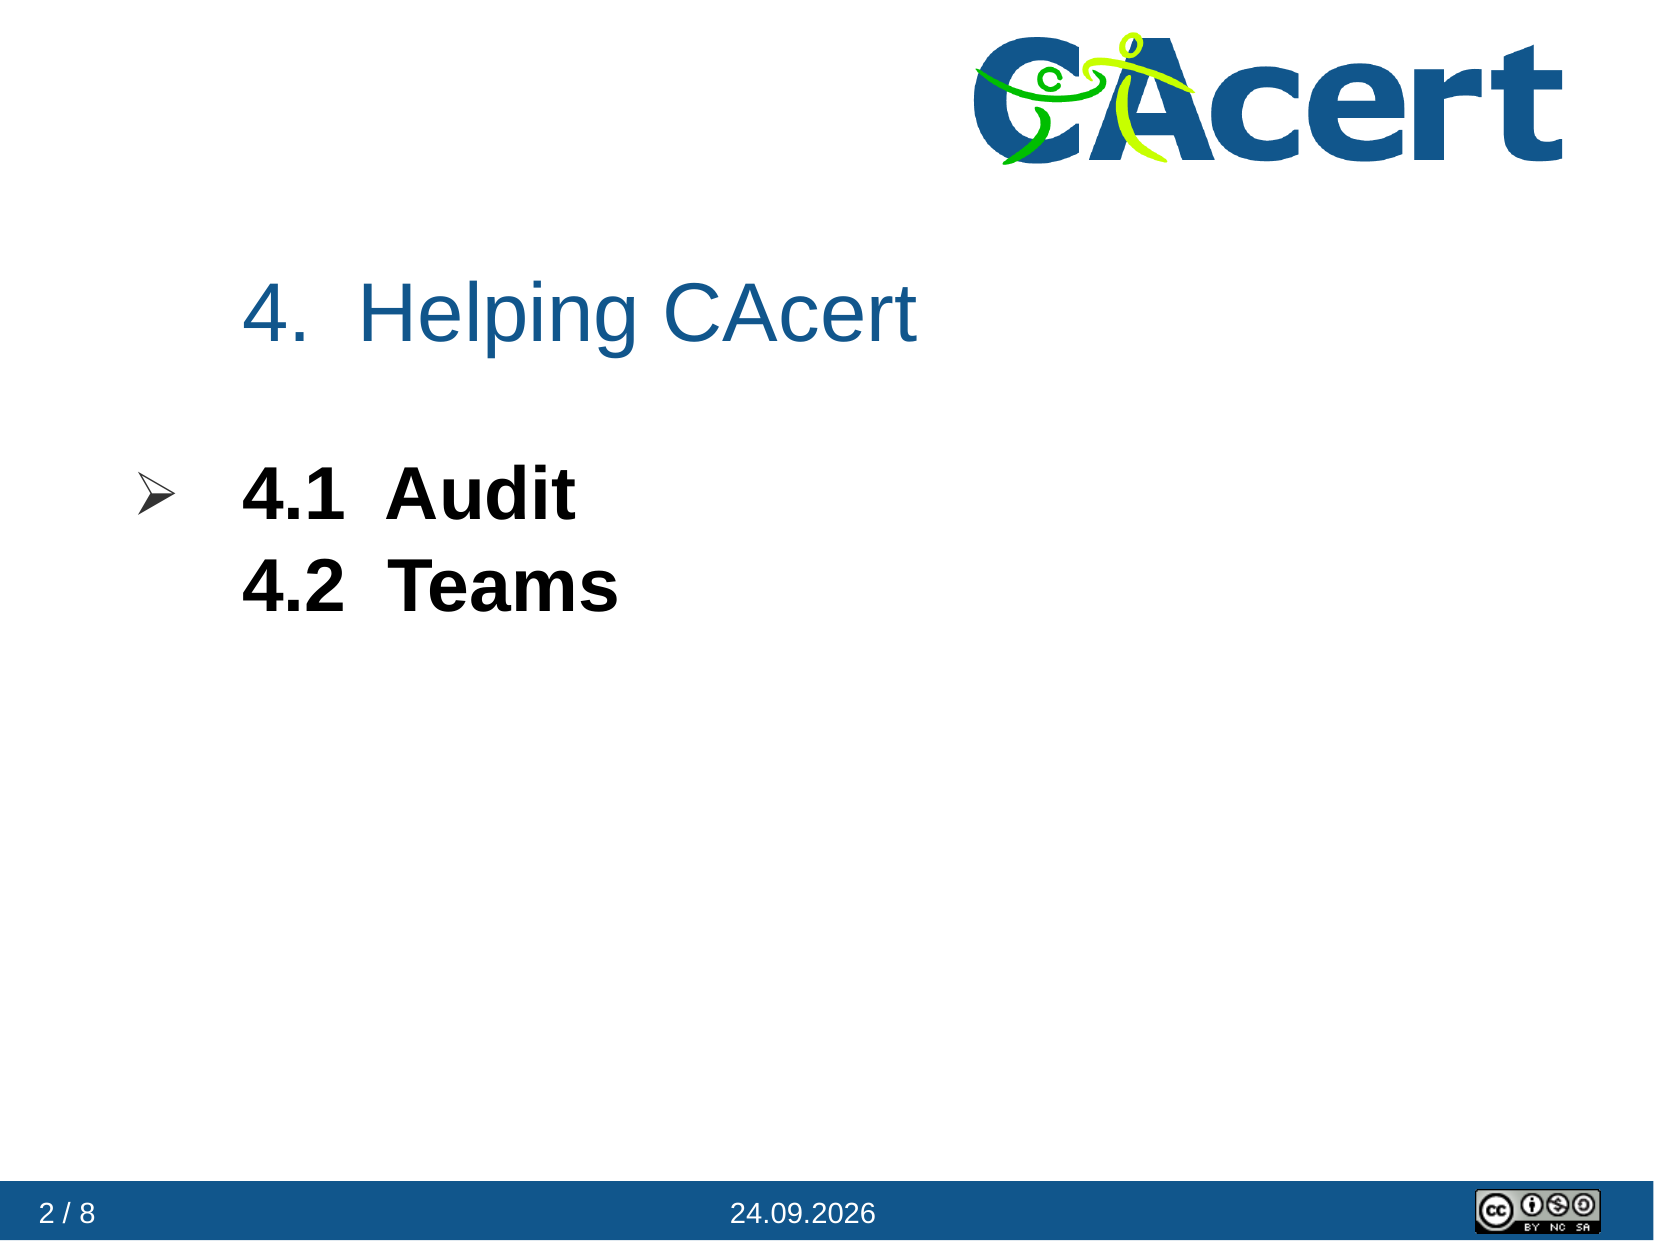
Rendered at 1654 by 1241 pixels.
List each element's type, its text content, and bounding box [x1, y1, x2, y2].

title 4. Helping CAcert 4.1 Audit 4.2 Teams [242, 265, 1565, 629]
text_box [118, 265, 237, 596]
picture [1475, 1189, 1601, 1234]
picture [972, 30, 1564, 166]
